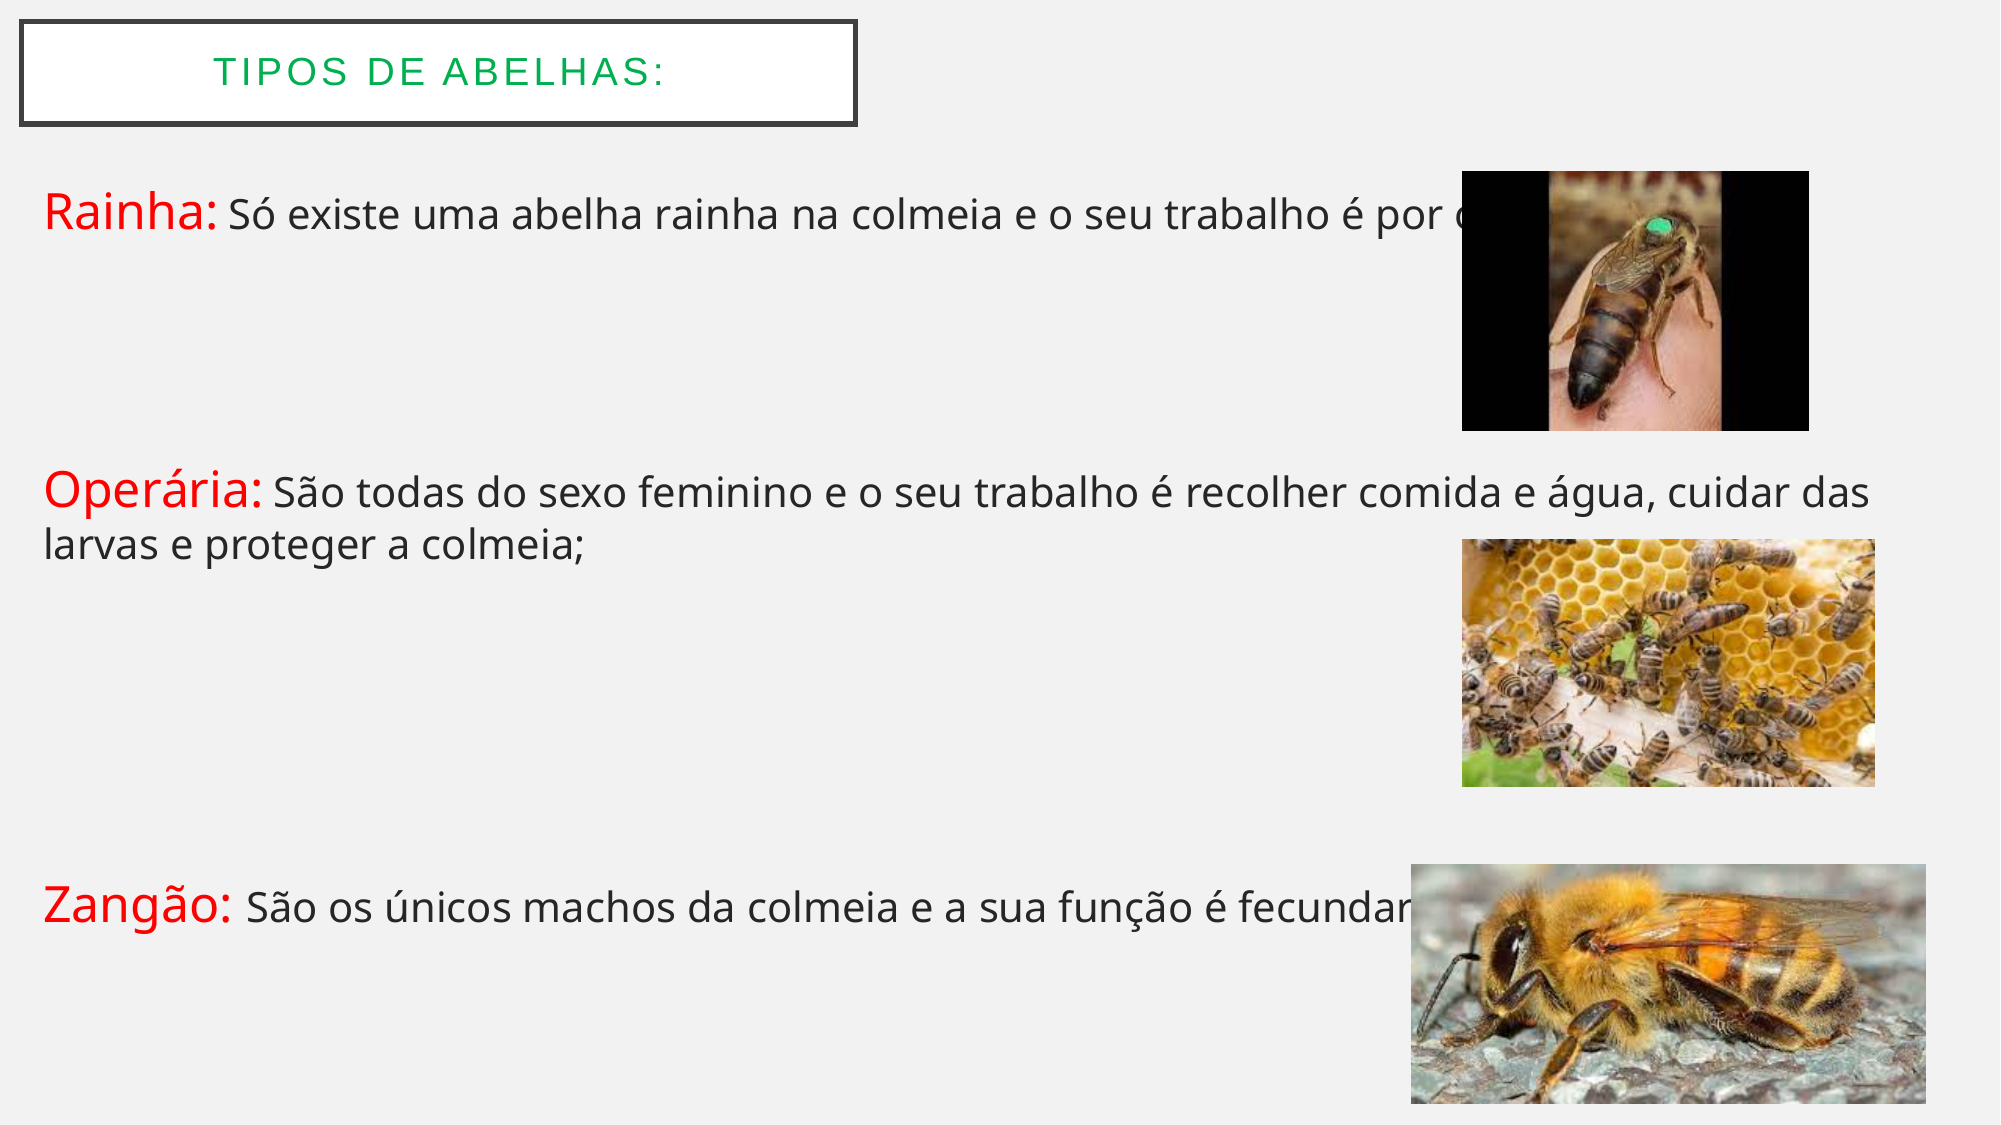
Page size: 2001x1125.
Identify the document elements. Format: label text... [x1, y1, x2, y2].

picture [1462, 171, 1809, 431]
picture [1462, 539, 1875, 787]
picture [1411, 864, 1926, 1104]
title Tipos de abelhas: [21, 21, 856, 124]
list Rainha: Só existe uma abelha rainha na colmeia e o seu trabalho é por os ovos; Operária: São todas do sexo feminino e o seu trabalho é recolher comida e água, cuidar das larvas e proteger a colmeia; Zangão: São os únicos machos da colmeia e a sua função é fecundar a rainha; [28, 171, 1992, 1104]
